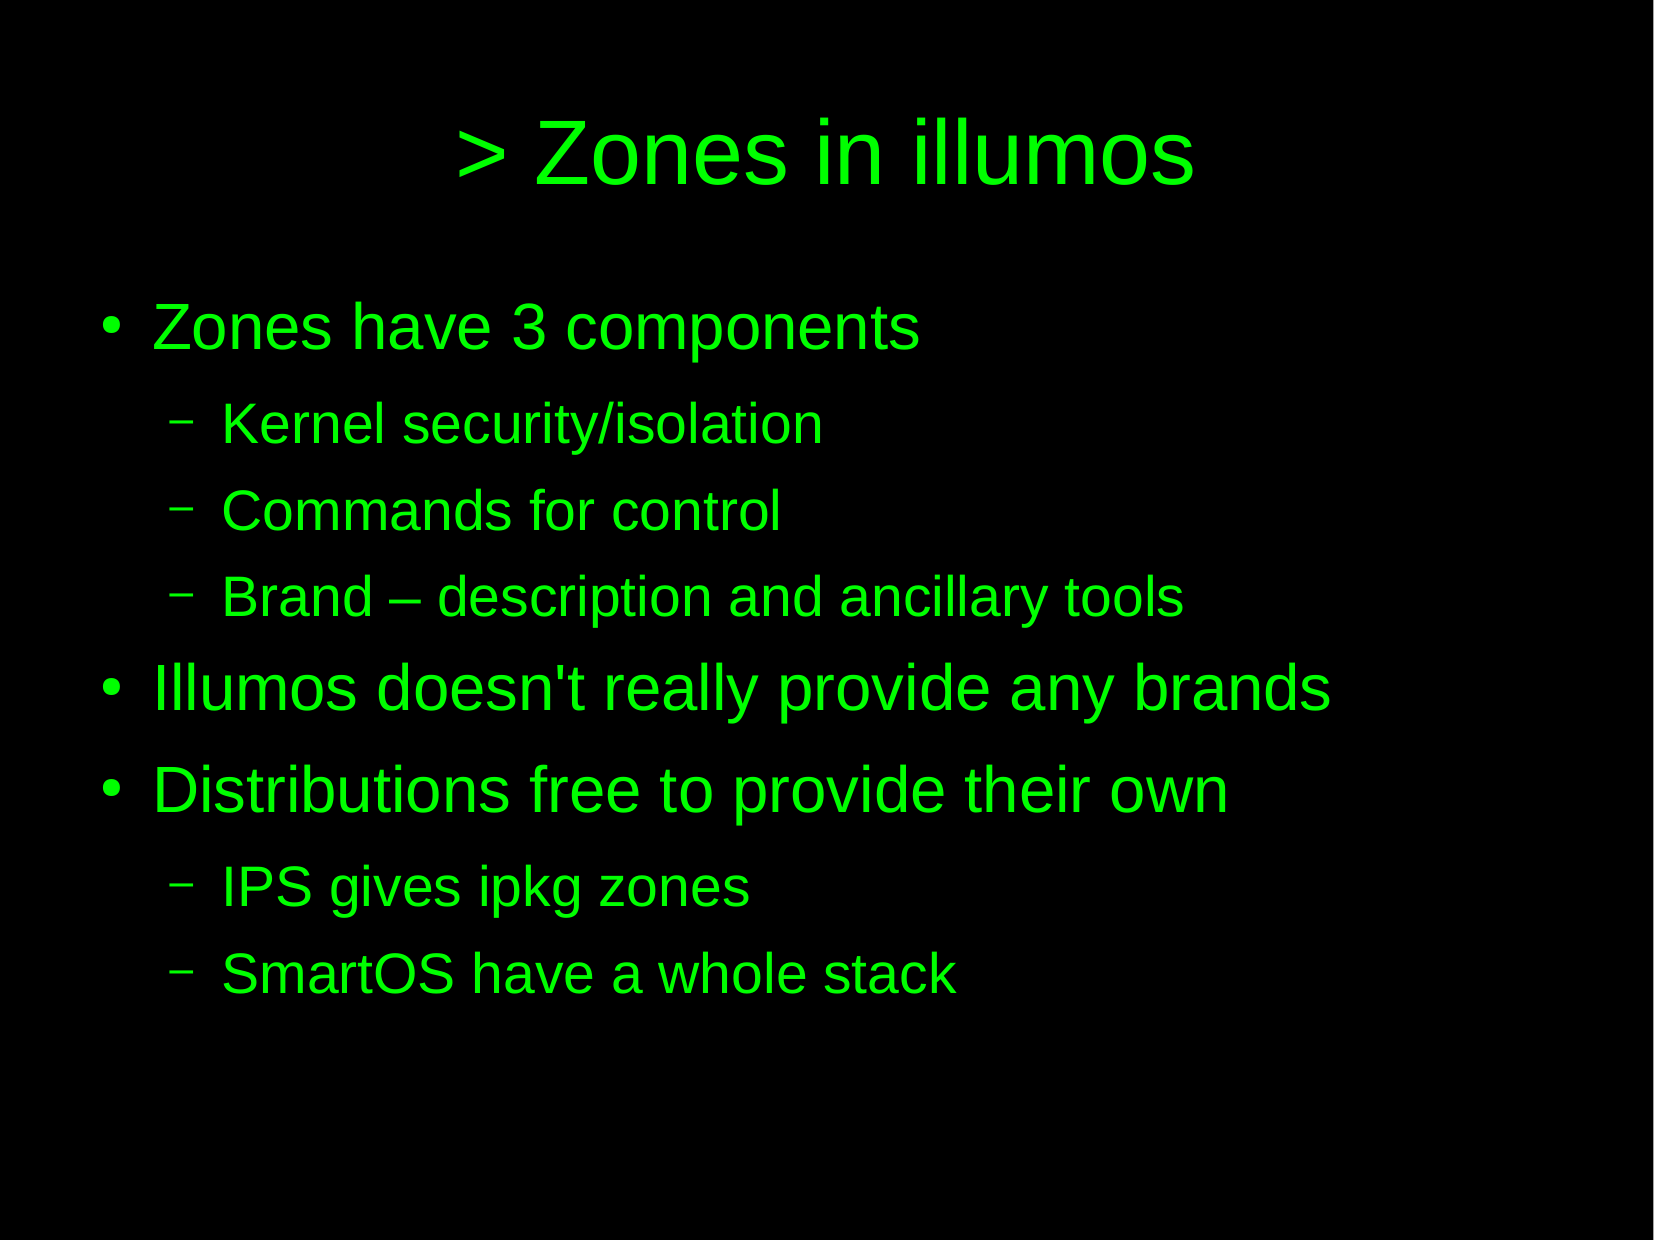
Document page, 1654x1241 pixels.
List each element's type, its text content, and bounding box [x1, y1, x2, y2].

title > Zones in illumos [82, 49, 1571, 257]
list Zones have 3 components Kernel security/isolation Commands for control Brand – description and ancillary tools Illumos doesn't really provide any brands Distributions free to provide their own IPS gives ipkg zones SmartOS have a whole stack [82, 290, 1571, 1010]
